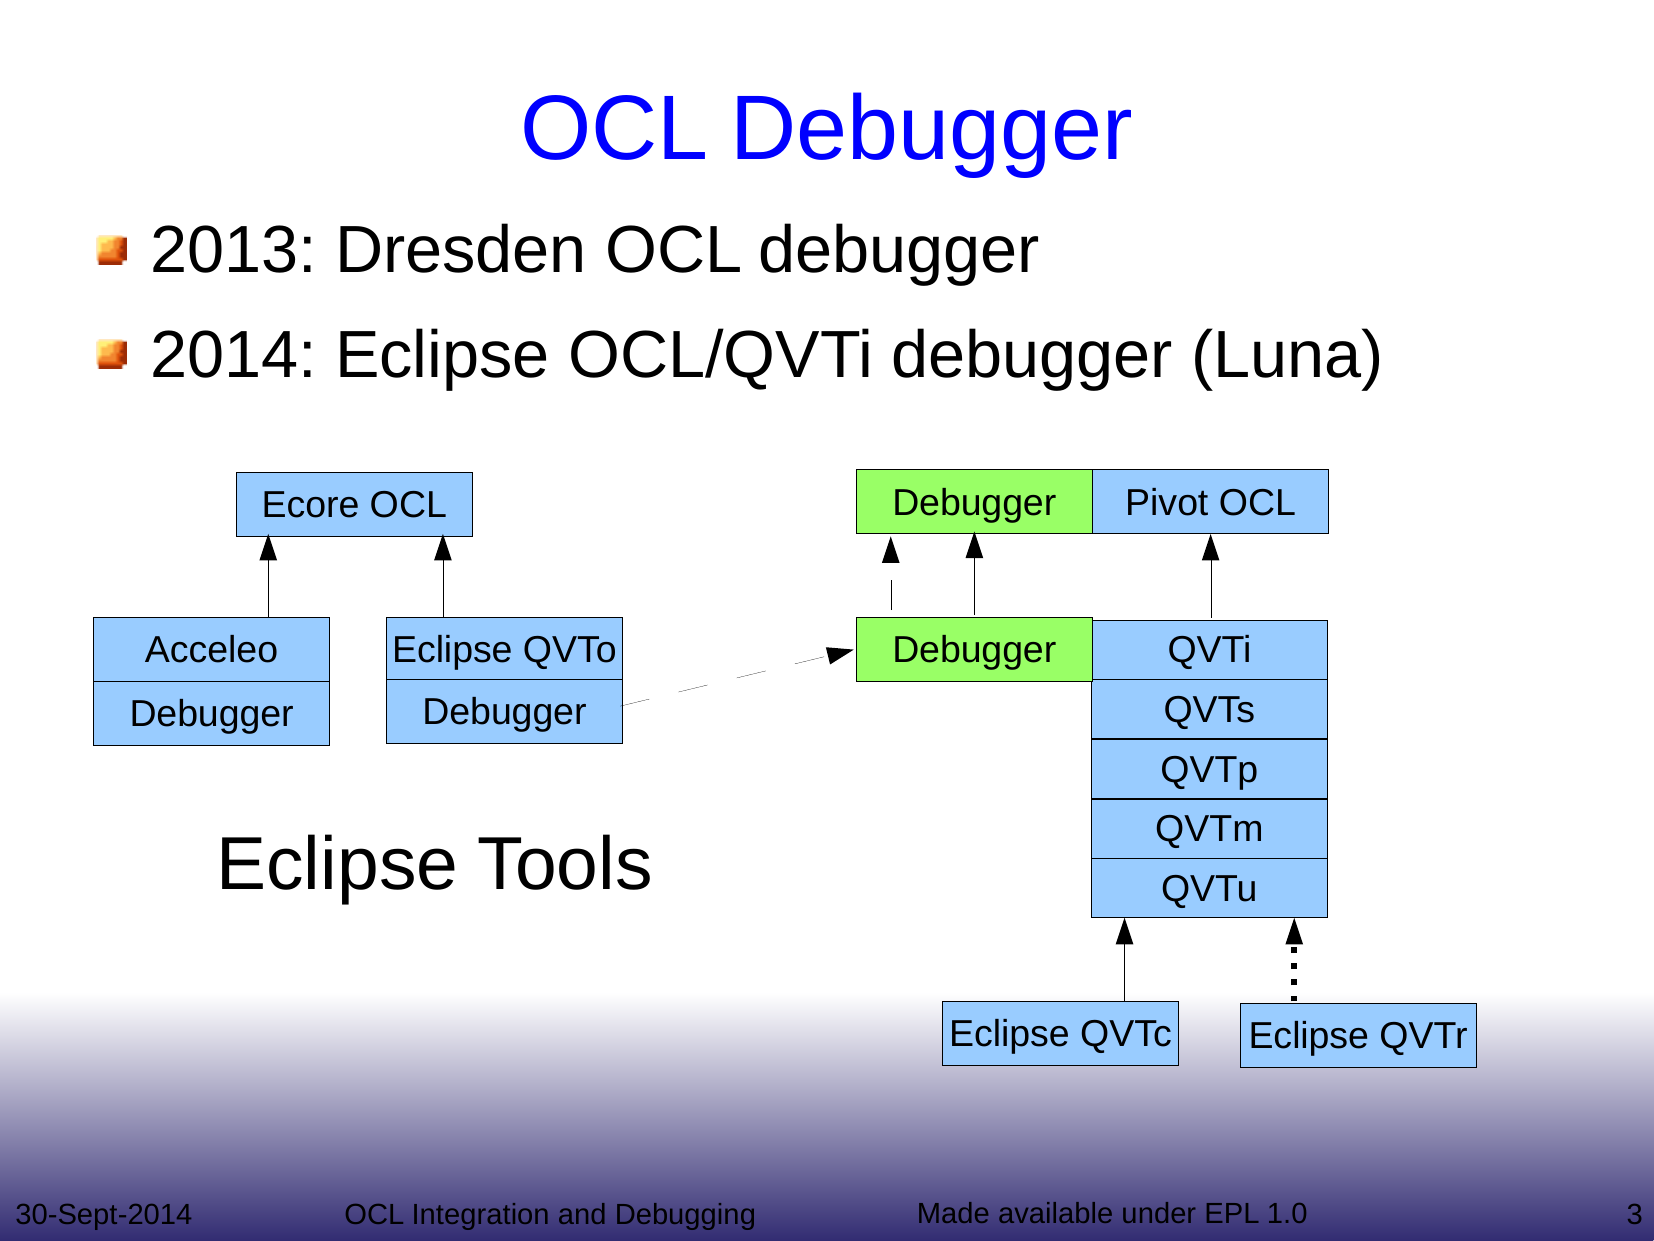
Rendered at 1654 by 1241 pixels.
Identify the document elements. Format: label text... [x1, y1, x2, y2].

title OCL Debugger [82, 49, 1571, 207]
text_box Eclipse QVTo [386, 617, 623, 679]
text_box Pivot OCL [1093, 469, 1329, 534]
text_box QVTp [1091, 739, 1328, 799]
text_box Eclipse QVTc [942, 1001, 1179, 1066]
text_box Debugger [856, 617, 1093, 682]
text_box Acceleo [93, 617, 330, 681]
text_box QVTm [1091, 799, 1328, 858]
text_box QVTu [1091, 858, 1328, 918]
text_box Ecore OCL [236, 472, 473, 537]
text_box Debugger [386, 679, 623, 744]
text_box Debugger [856, 469, 1093, 534]
text_box Eclipse QVTr [1240, 1003, 1477, 1068]
text_box QVTs [1091, 679, 1328, 739]
text_box Eclipse Tools [201, 814, 788, 914]
list 2013: Dresden OCL debugger 2014: Eclipse OCL/QVTi debugger (Luna) [79, 212, 1568, 1031]
text_box QVTi [1093, 620, 1328, 679]
text_box Debugger [93, 681, 330, 746]
